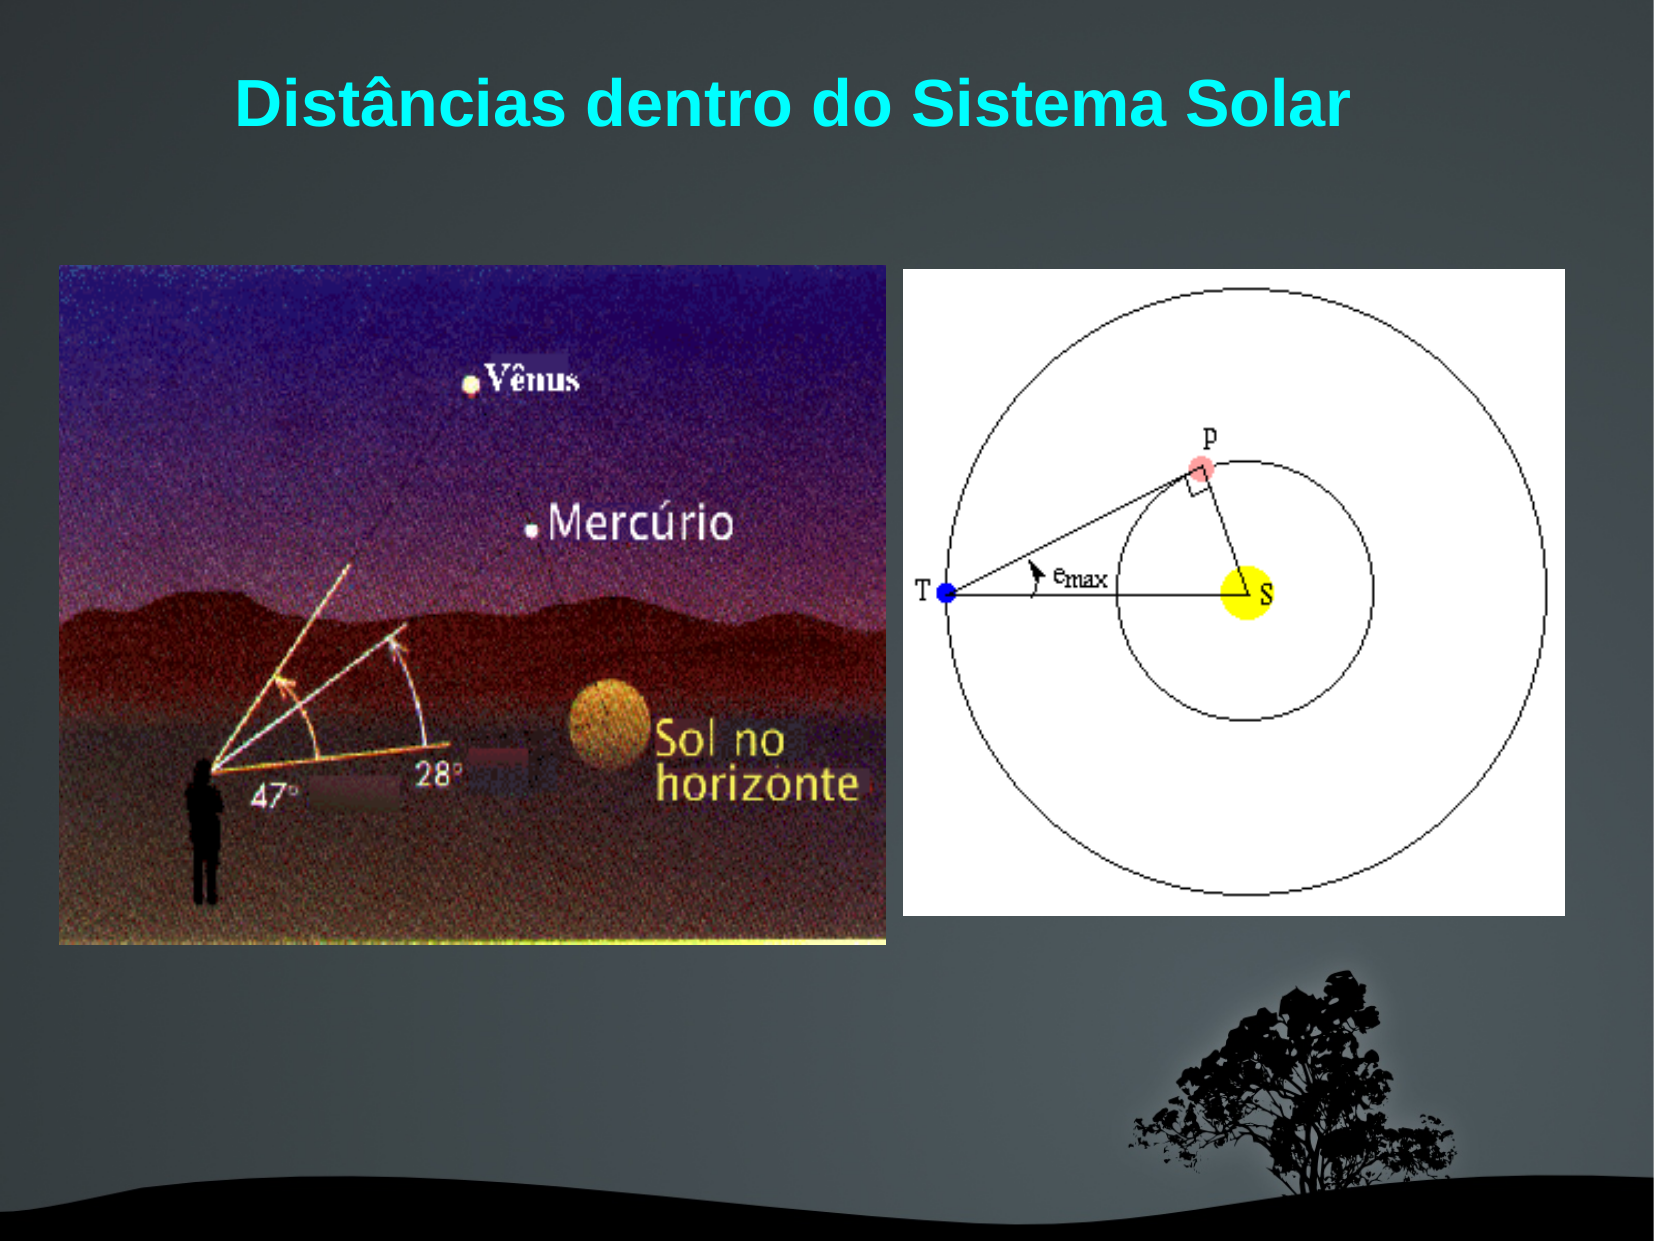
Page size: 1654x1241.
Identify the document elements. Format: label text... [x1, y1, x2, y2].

text_box Distâncias dentro do Sistema Solar [219, 59, 1447, 200]
picture [0, 0, 1654, 1241]
